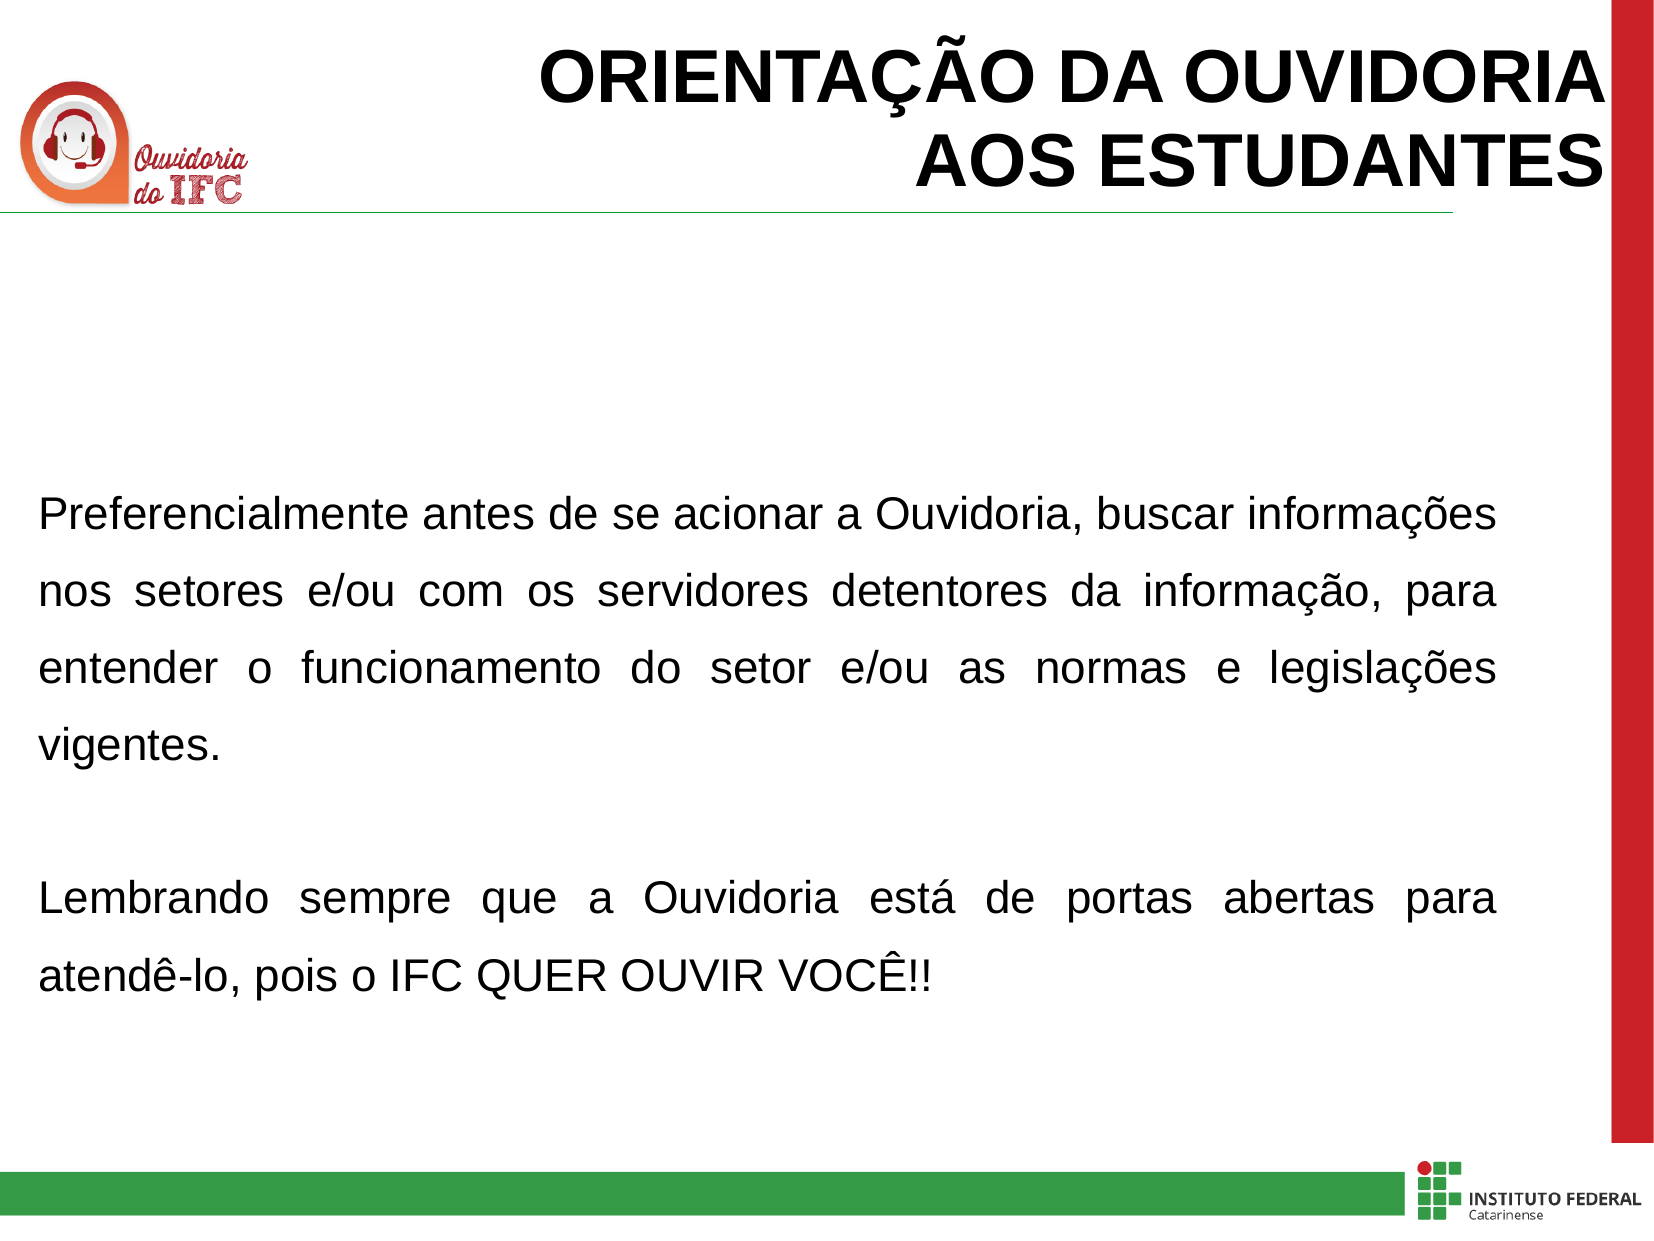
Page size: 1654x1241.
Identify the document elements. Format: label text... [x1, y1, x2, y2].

picture [0, 0, 1654, 1241]
subtitle [1513, 248, 1585, 1241]
title ORIENTAÇÃO DA OUVIDORIA AOS ESTUDANTES [35, 34, 1607, 203]
text_box Preferencialmente antes de se acionar a Ouvidoria, buscar informações nos setores e/ou com os servidores detentores da informação, para entender o funcionamento do setor e/ou as normas e legislações vigentes. Lembrando sempre que a Ouvidoria está de portas abertas para atendê-lo, pois o IFC QUER OUVIR VOCÊ!! [23, 224, 1513, 1241]
